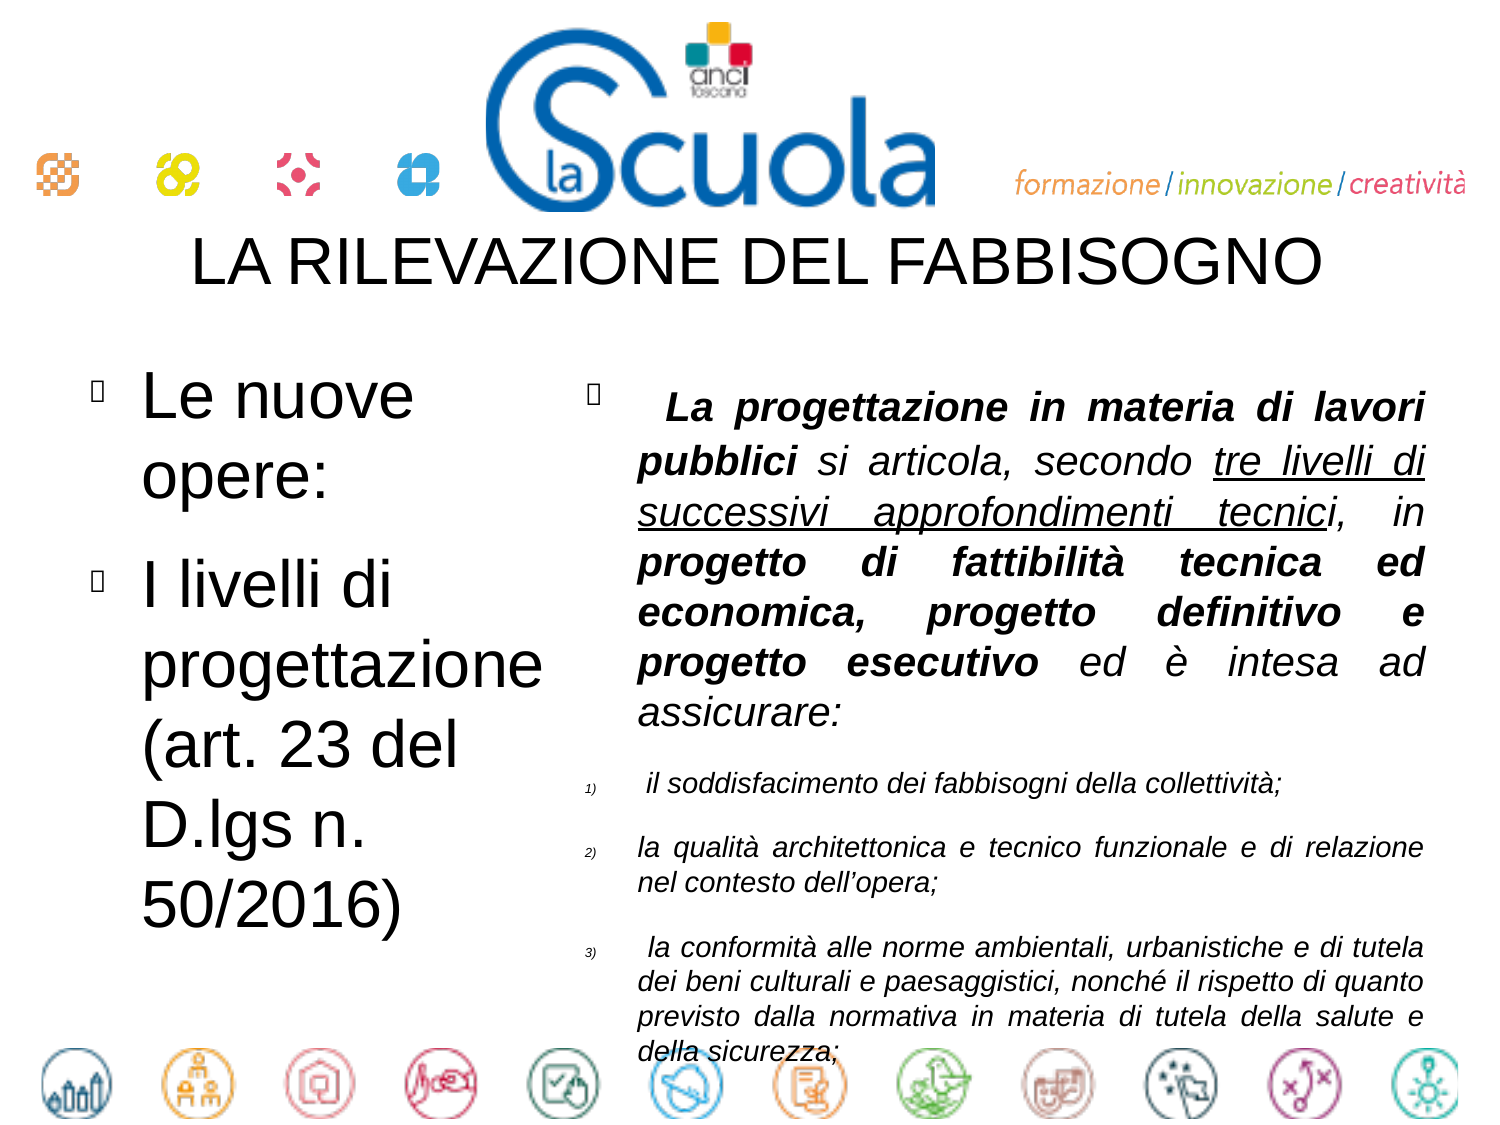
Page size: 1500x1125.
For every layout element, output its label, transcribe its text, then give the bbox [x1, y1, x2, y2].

text_box Le nuove opere: I livelli di progettazione (art. 23 del D.lgs n. 50/2016) [70, 351, 579, 1004]
text_box LA RILEVAZIONE DEL FABBISOGNO [82, 163, 1433, 352]
text_box La progettazione in materia di lavori pubblici si articola, secondo tre livelli di successivi approfondimenti tecnici, in progetto di fattibilità tecnica ed economica, progetto definitivo e progetto esecutivo ed è intesa ad assicurare: il soddisfacimento dei fabbisogni della collettività; la qualità architettonica e tecnico funzionale e di relazione nel contesto dell’opera; la conformità alle norme ambientali, urbanistiche e di tutela dei beni culturali e paesaggistici, nonché il rispetto di quanto previsto dalla normativa in materia di tutela della salute e della sicurezza; [566, 354, 1426, 1040]
